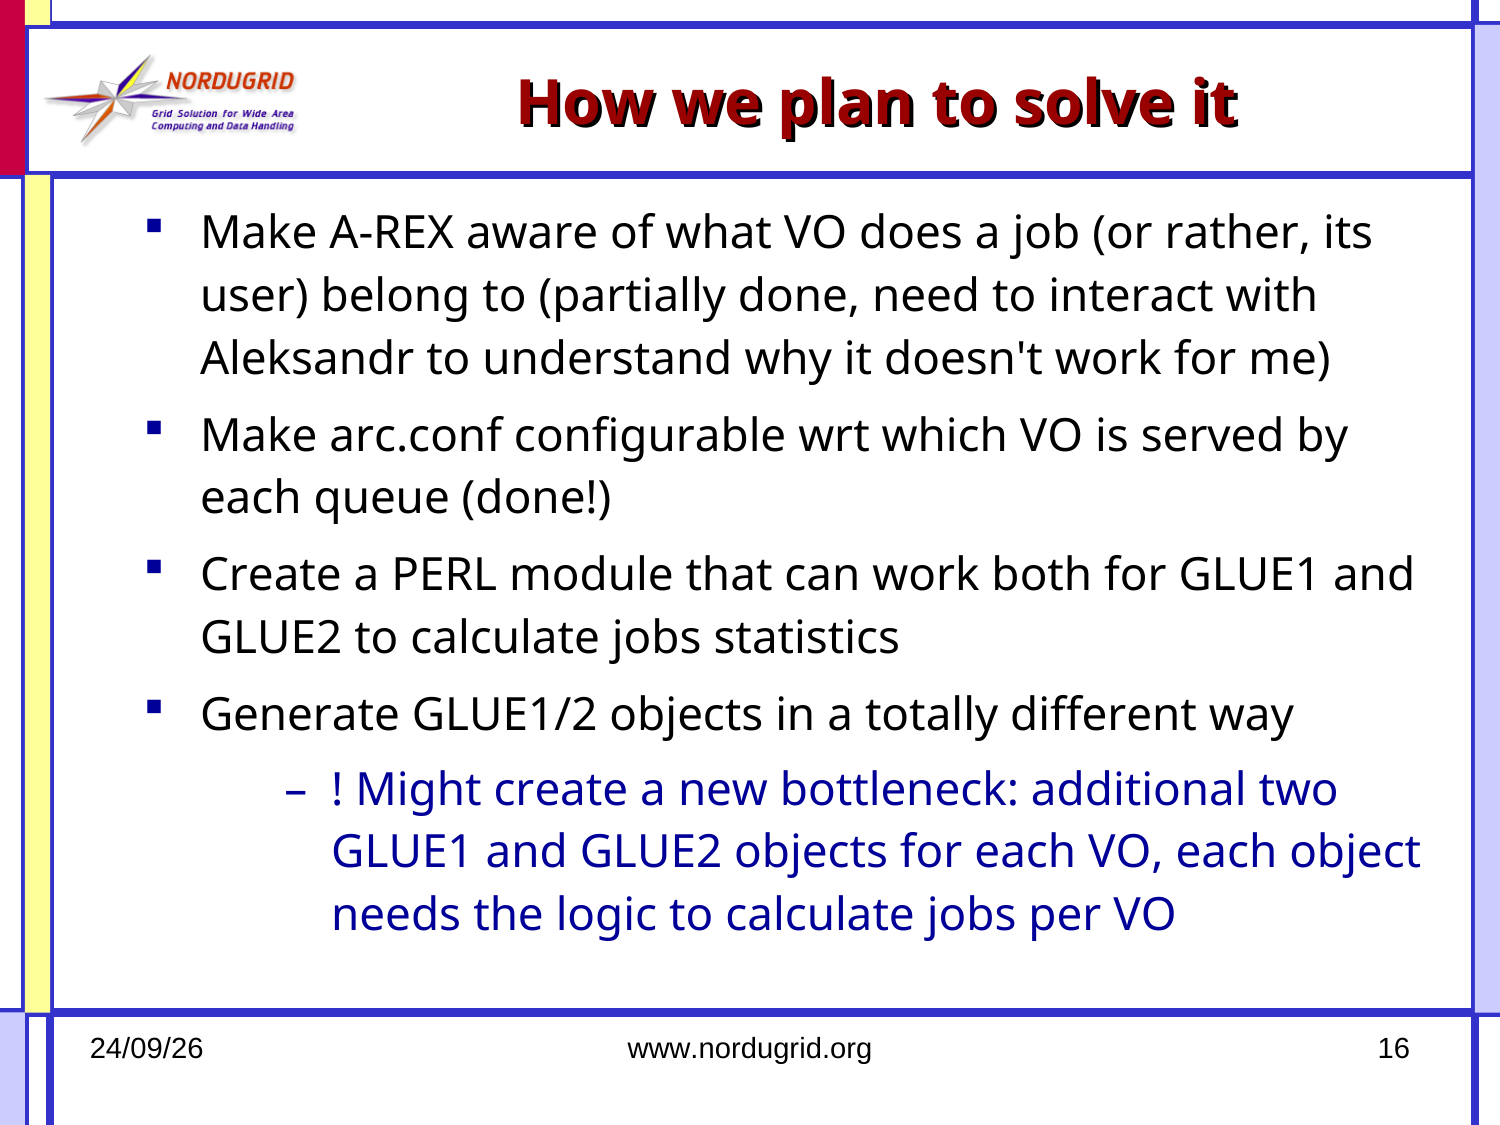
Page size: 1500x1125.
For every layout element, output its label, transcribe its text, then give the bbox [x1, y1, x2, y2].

title How we plan to solve it [324, 17, 1428, 183]
list Make A-REX aware of what VO does a job (or rather, its user) belong to (partially done, need to interact with Aleksandr to understand why it doesn't work for me) Make arc.conf configurable wrt which VO is served by each queue (done!) Create a PERL module that can work both for GLUE1 and GLUE2 to calculate jobs statistics Generate GLUE1/2 objects in a totally different way ! Might create a new bottleneck: additional two GLUE1 and GLUE2 objects for each VO, each object needs the logic to calculate jobs per VO [87, 200, 1426, 1125]
picture [40, 49, 301, 148]
